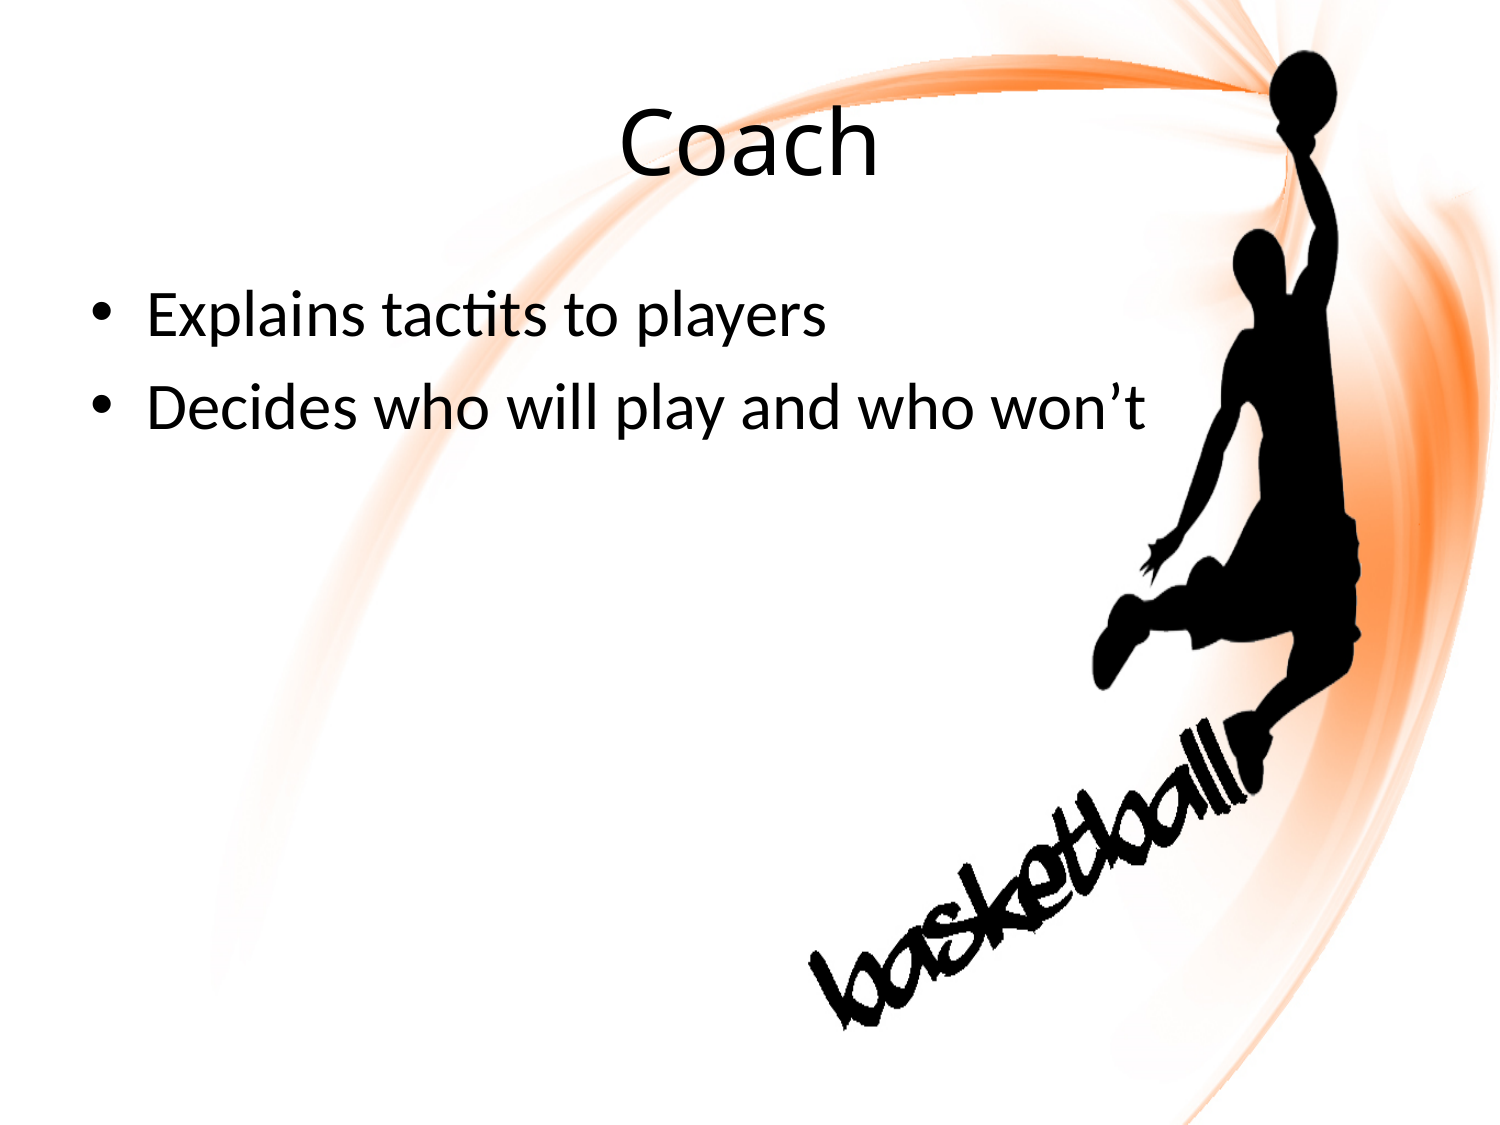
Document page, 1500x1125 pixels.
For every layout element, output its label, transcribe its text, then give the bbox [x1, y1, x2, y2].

picture [0, 0, 1500, 1125]
title Coach [75, 45, 1425, 233]
list Explains tactits to players Decides who will play and who won’t [75, 262, 1425, 1005]
